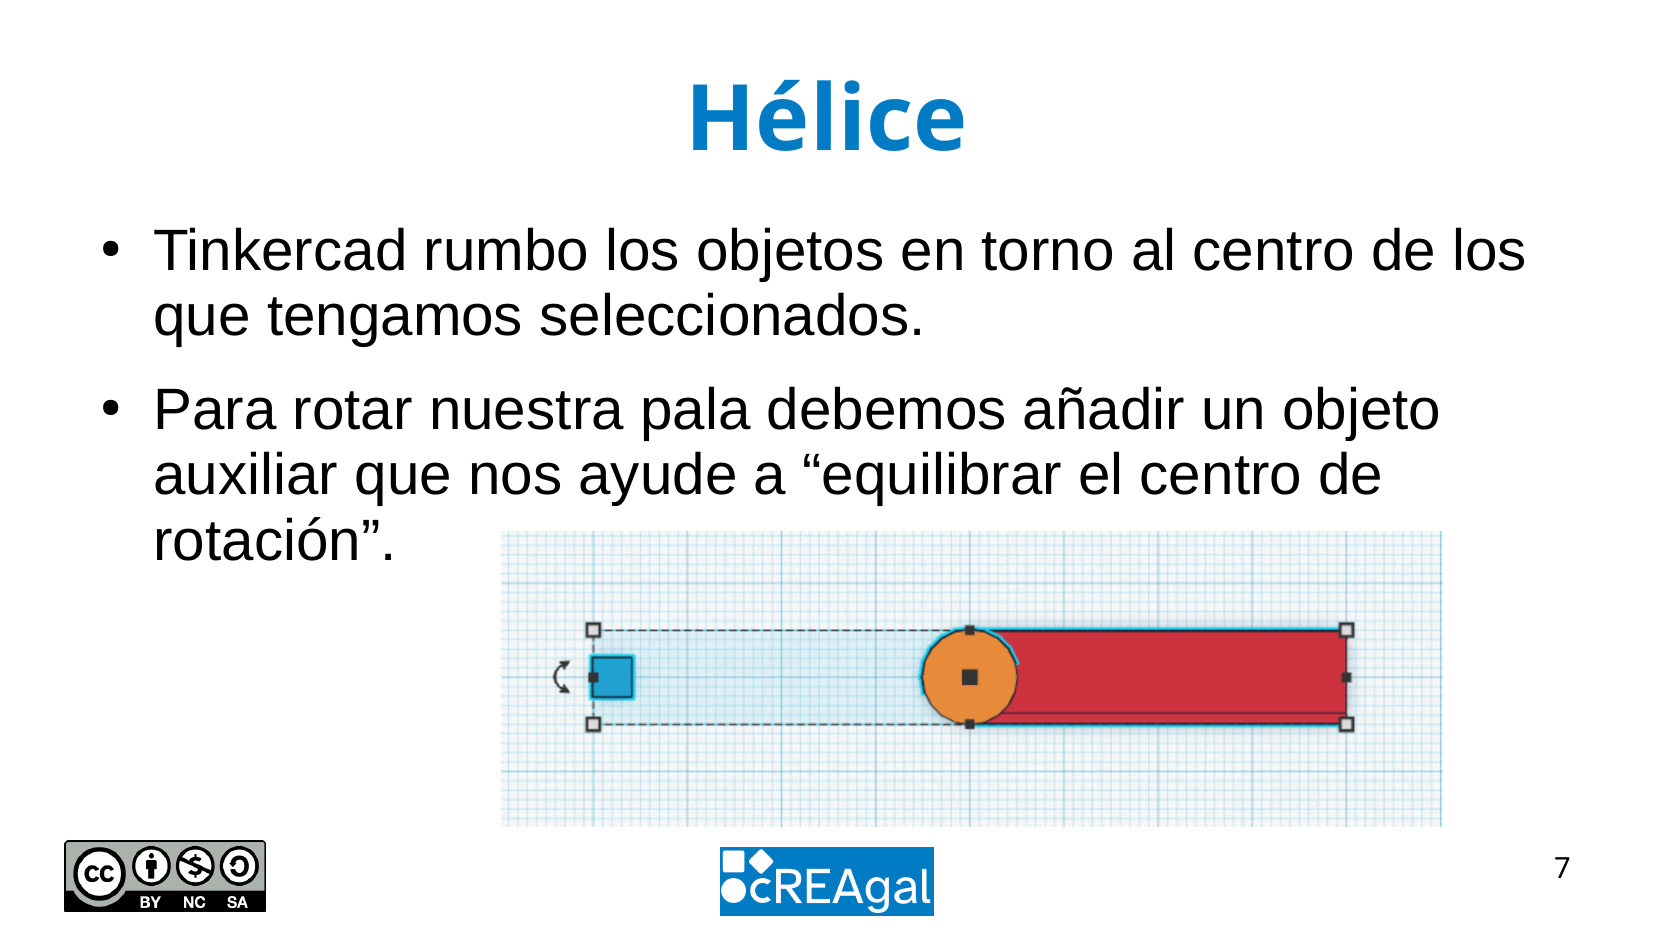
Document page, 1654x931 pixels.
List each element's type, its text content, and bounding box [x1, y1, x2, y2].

picture [64, 840, 266, 912]
list Tinkercad rumbo los objetos en torno al centro de los que tengamos seleccionados. Para rotar nuestra pala debemos añadir un objeto auxiliar que nos ayude a “equilibrar el centro de rotación”. [82, 217, 1571, 758]
picture [720, 847, 934, 916]
title Hélice [82, 37, 1571, 193]
picture [501, 531, 1443, 827]
